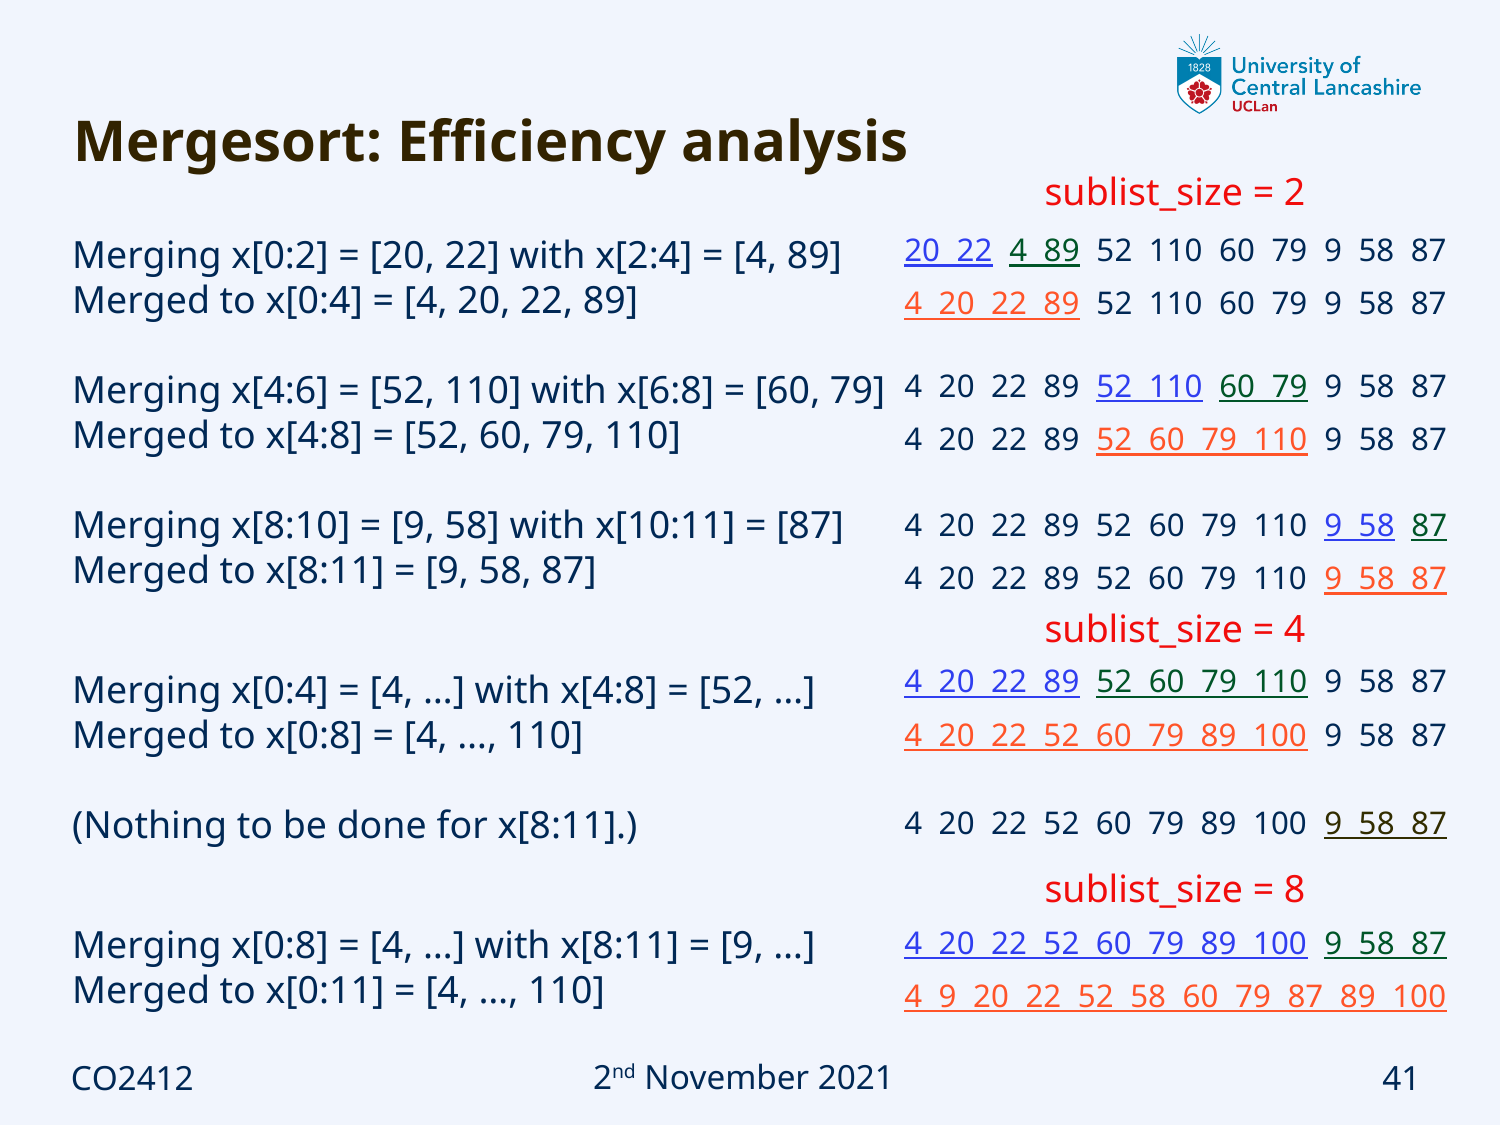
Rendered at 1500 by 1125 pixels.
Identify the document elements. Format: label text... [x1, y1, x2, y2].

text_box 4 20 22 89 52 60 79 110 9 58 87 [889, 412, 1488, 465]
text_box 4 20 22 89 52 110 60 79 9 58 87 [889, 276, 1488, 329]
text_box sublist_size = 8 [1027, 857, 1323, 918]
text_box 4 20 22 52 60 79 89 100 9 58 87 [889, 707, 1488, 760]
text_box 20 22 4 89 52 110 60 79 9 58 87 [889, 223, 1488, 276]
text_box 4 20 22 89 52 60 79 110 9 58 87 [889, 497, 1488, 551]
text_box 4 20 22 89 52 60 79 110 9 58 87 [889, 654, 1488, 707]
text_box 4 20 22 89 52 60 79 110 9 58 87 [889, 551, 1488, 604]
text_box 4 20 22 89 52 110 60 79 9 58 87 [889, 358, 1488, 412]
text_box 4 20 22 52 60 79 89 100 9 58 87 [889, 795, 1488, 849]
text_box 4 9 20 22 52 58 60 79 87 89 100 [889, 968, 1488, 1021]
text_box sublist_size = 2 [1027, 160, 1323, 221]
title Mergesort: Efficiency analysis [58, 93, 1475, 186]
picture [1177, 34, 1421, 93]
text_box 4 20 22 52 60 79 89 100 9 58 87 [889, 915, 1488, 968]
text_box Merging x[0:2] = [20, 22] with x[2:4] = [4, 89] Merged to x[0:4] = [4, 20, 22, 89] Merging x[4:6] = [52, 110] with x[6:8] = [60, 79] Merged to x[4:8] = [52, 60, 79, 110] Merging x[8:10] = [9, 58] with x[10:11] = [87] Merged to x[8:11] = [9, 58, 87] Merging x[0:4] = [4, …] with x[4:8] = [52, …] Merged to x[0:8] = [4, …, 110] (Nothing to be done for x[8:11].) Merging x[0:8] = [4, …] with x[8:11] = [9, …] Merged to x[0:11] = [4, …, 110] [57, 224, 1038, 1019]
text_box sublist_size = 4 [1027, 597, 1323, 658]
